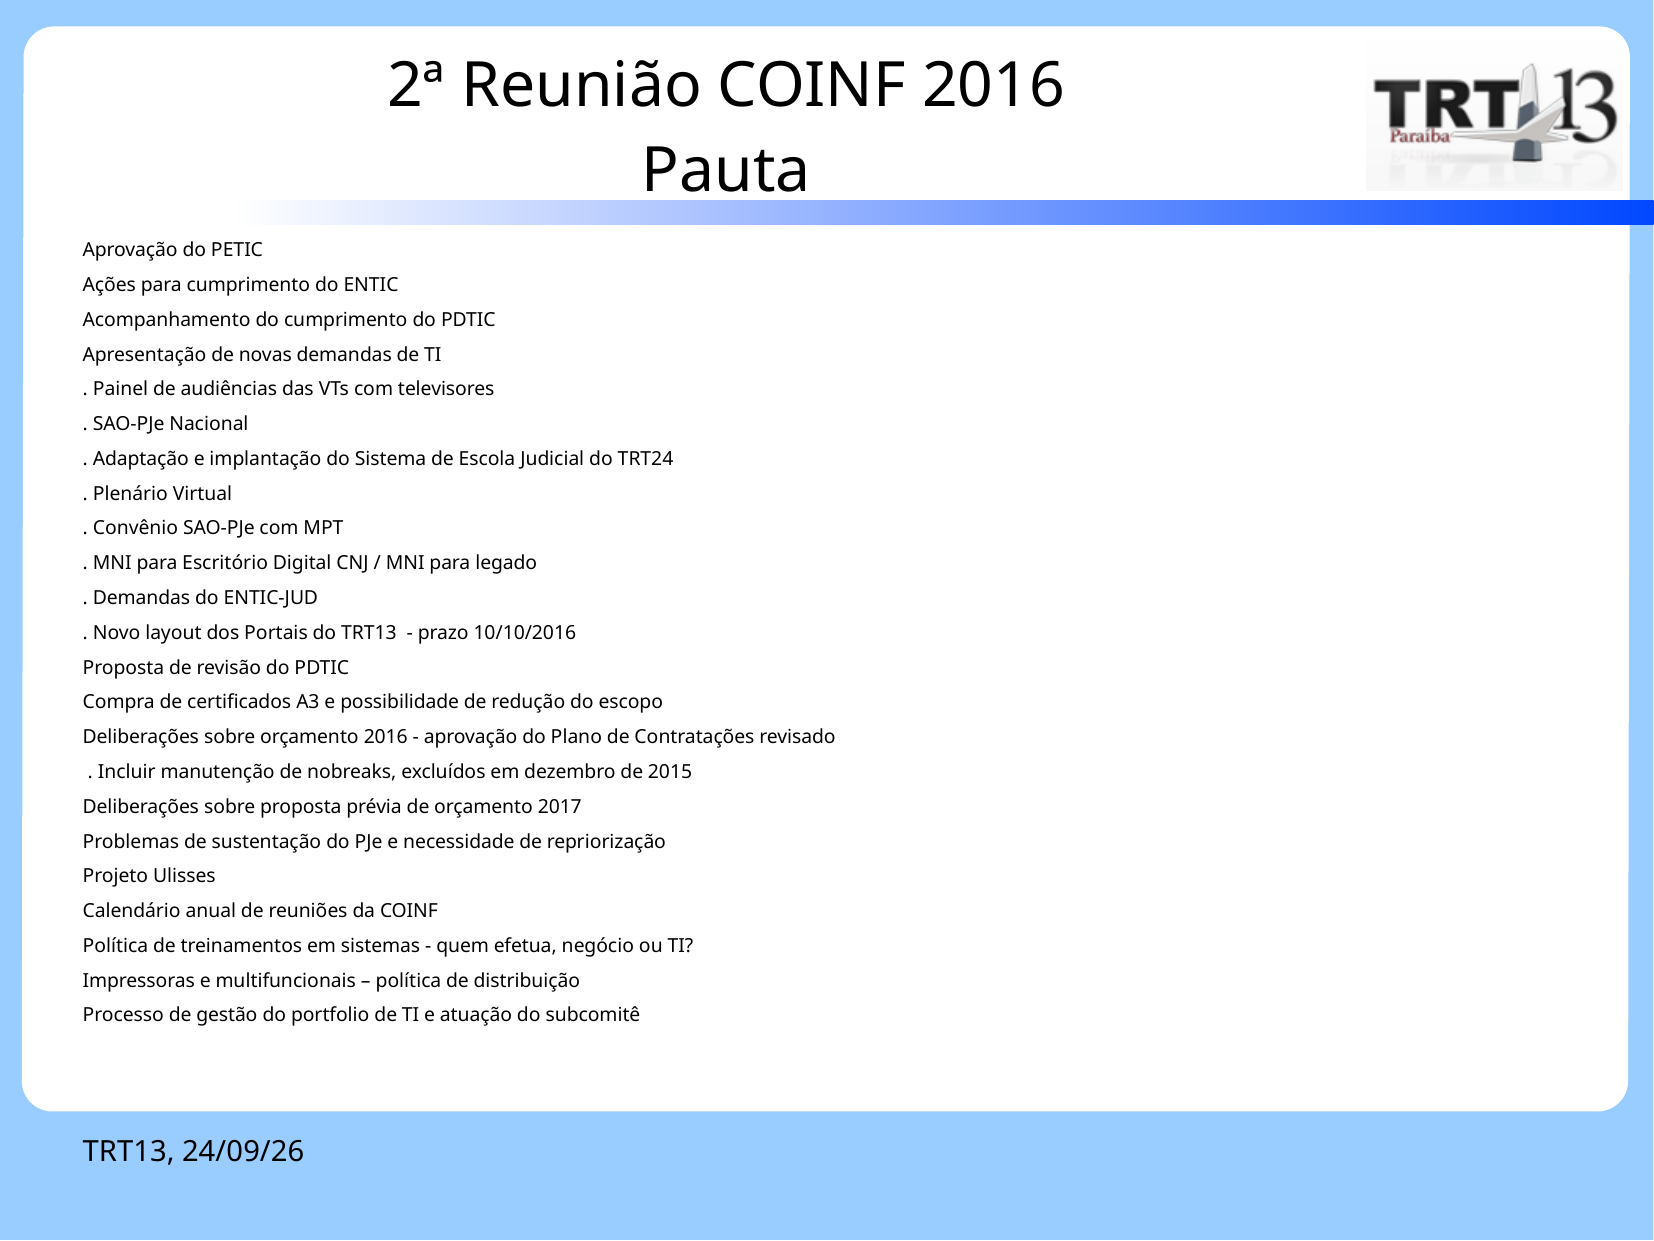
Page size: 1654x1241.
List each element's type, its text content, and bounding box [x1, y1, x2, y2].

title 2ª Reunião COINF 2016 Pauta [82, 49, 1371, 201]
list Aprovação do PETIC Ações para cumprimento do ENTIC Acompanhamento do cumprimento do PDTIC Apresentação de novas demandas de TI . Painel de audiências das VTs com televisores . SAO-PJe Nacional . Adaptação e implantação do Sistema de Escola Judicial do TRT24 . Plenário Virtual . Convênio SAO-PJe com MPT . MNI para Escritório Digital CNJ / MNI para legado . Demandas do ENTIC-JUD . Novo layout dos Portais do TRT13 - prazo 10/10/2016 Proposta de revisão do PDTIC Compra de certificados A3 e possibilidade de redução do escopo Deliberações sobre orçamento 2016 - aprovação do Plano de Contratações revisado . Incluir manutenção de nobreaks, excluídos em dezembro de 2015 Deliberações sobre proposta prévia de orçamento 2017 Problemas de sustentação do PJe e necessidade de repriorização Projeto Ulisses Calendário anual de reuniões da COINF Política de treinamentos em sistemas - quem efetua, negócio ou TI? Impressoras e multifuncionais – política de distribuição Processo de gestão do portfolio de TI e atuação do subcomitê [82, 236, 1571, 1055]
picture [1366, 39, 1623, 191]
